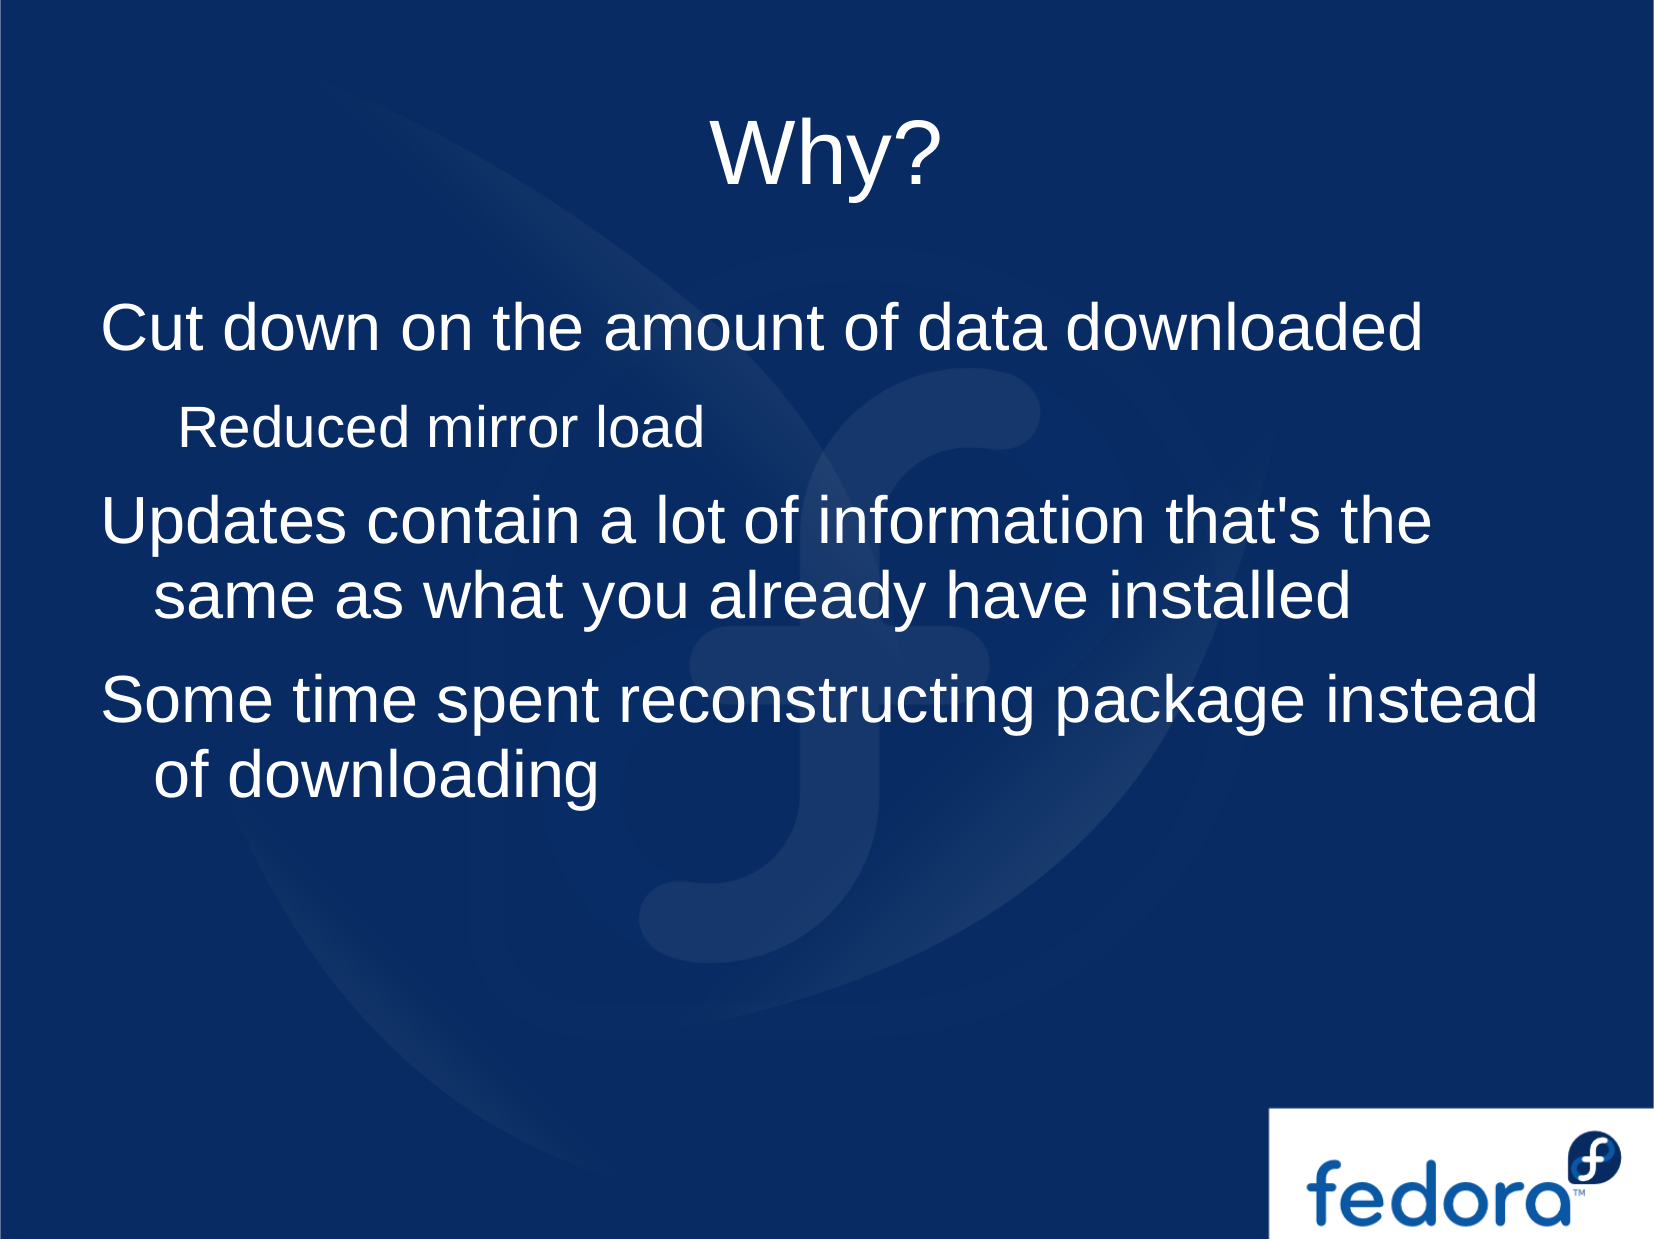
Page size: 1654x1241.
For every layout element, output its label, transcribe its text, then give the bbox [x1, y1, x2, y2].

title Why? [82, 56, 1571, 250]
picture [0, 0, 1654, 1239]
list Cut down on the amount of data downloaded Reduced mirror load Updates contain a lot of information that's the same as what you already have installed Some time spent reconstructing package instead of downloading [82, 290, 1571, 1094]
